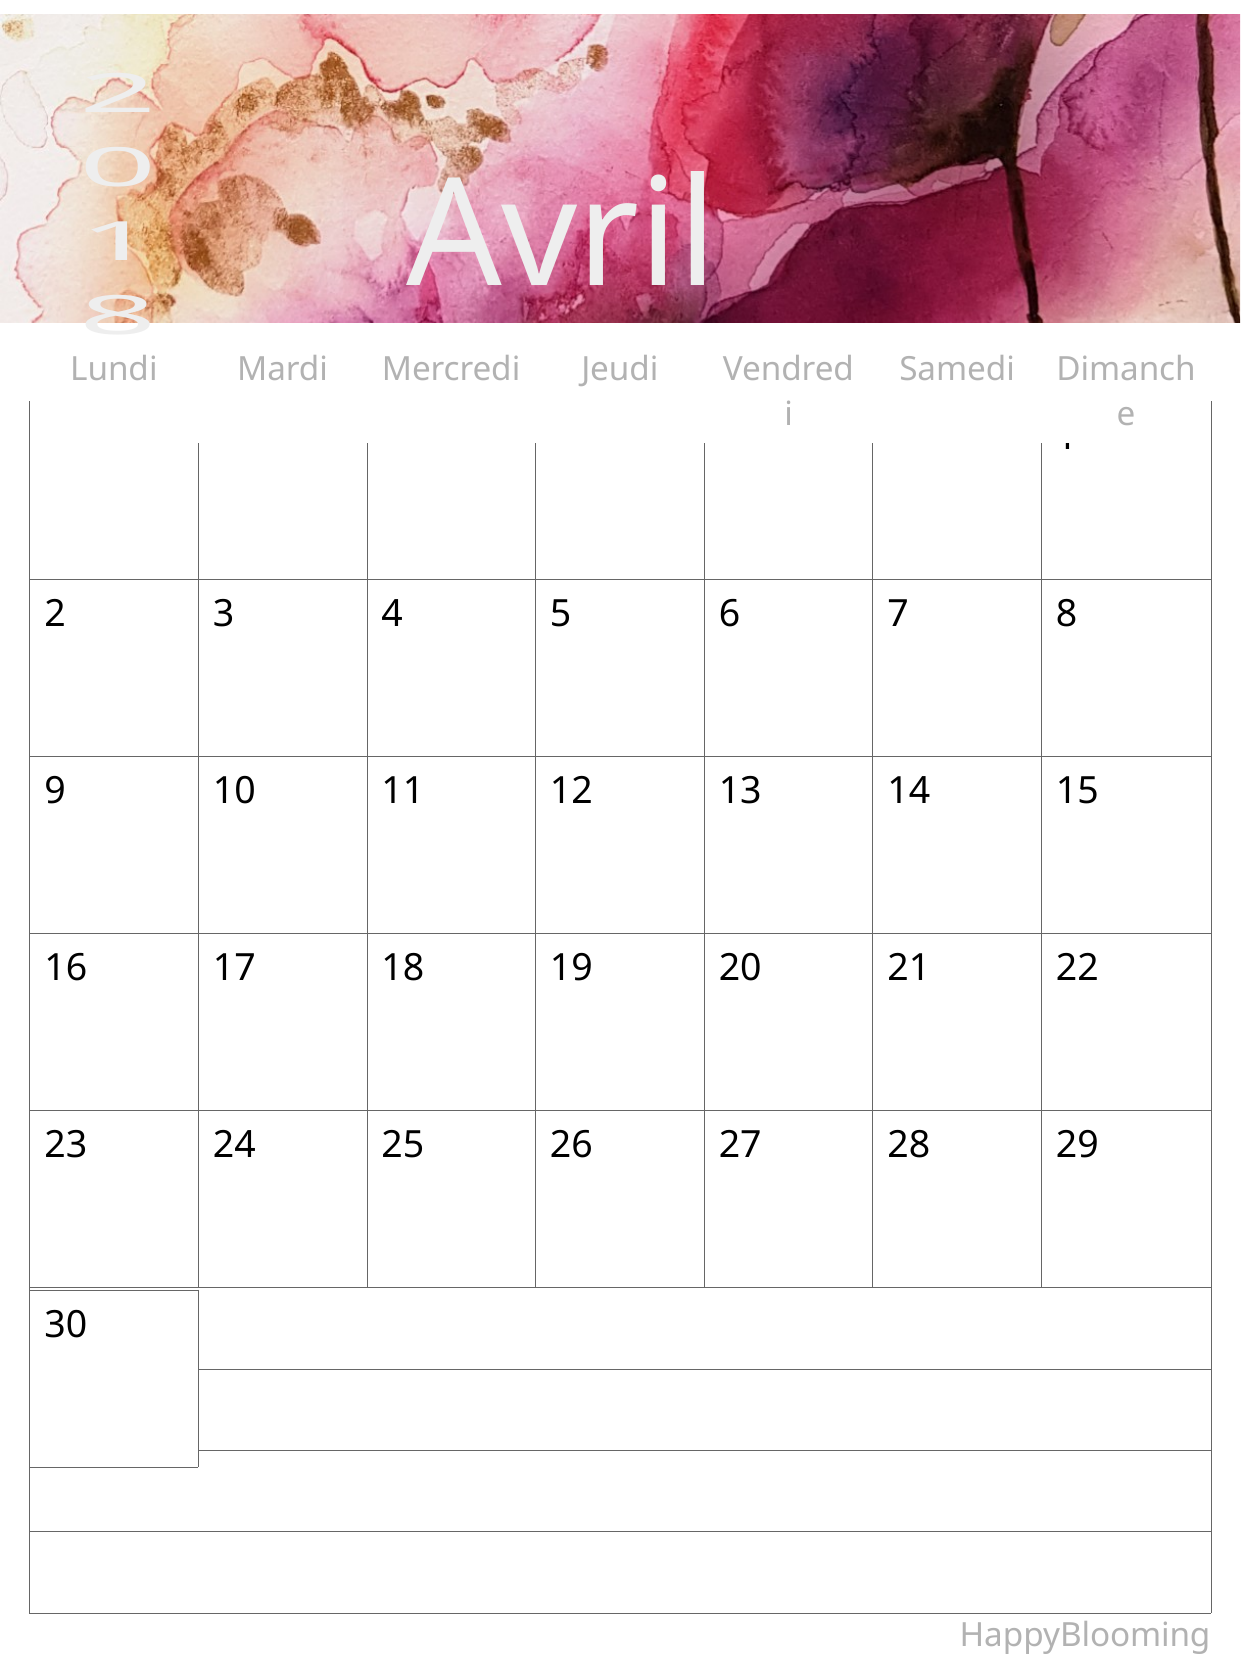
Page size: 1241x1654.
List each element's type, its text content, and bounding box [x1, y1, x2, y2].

picture [100, 303, 135, 312]
table_cell [199, 1370, 1211, 1450]
table_cell 18 [368, 934, 535, 1110]
table_cell 15 [1042, 757, 1211, 933]
table_cell 2 [30, 580, 198, 756]
table_cell 27 [705, 1111, 872, 1287]
table_header [199, 443, 367, 579]
text_box Avril [232, 118, 733, 371]
text_box HappyBlooming [944, 1603, 1241, 1654]
table_cell 3 [199, 580, 367, 756]
table_header [536, 443, 704, 579]
table_header [30, 1288, 1211, 1369]
table_header [368, 443, 535, 579]
table_cell 23 [30, 1111, 198, 1287]
table_cell 29 [1042, 1111, 1211, 1287]
table_cell 4 [368, 580, 535, 756]
table_header 30 [30, 1291, 198, 1467]
table_cell 5 [536, 580, 704, 756]
table_header Dimanche [1042, 337, 1211, 443]
table_header Mercredi [367, 371, 536, 443]
table_cell 12 [536, 757, 704, 933]
table_header Samedi [873, 337, 1042, 443]
table_cell 24 [199, 1111, 367, 1287]
picture [98, 316, 138, 323]
table_cell 9 [30, 757, 198, 933]
table_header Mardi [198, 337, 367, 443]
table_cell 19 [536, 934, 704, 1110]
table_header [705, 443, 872, 579]
table_cell 21 [873, 934, 1041, 1110]
table_header [873, 443, 1041, 579]
table_cell 26 [536, 1111, 704, 1287]
table_header Jeudi [536, 371, 704, 443]
table_cell 8 [1042, 580, 1211, 756]
table_cell 14 [873, 757, 1041, 933]
table_header Lundi [30, 337, 198, 443]
table_cell 10 [199, 757, 367, 933]
table_header Vendredi [704, 337, 873, 443]
table_header [30, 443, 198, 579]
table_header 1 [1042, 443, 1211, 579]
picture [0, 14, 1241, 323]
table_cell 16 [30, 934, 198, 1110]
table_cell 20 [705, 934, 872, 1110]
table_cell 13 [705, 757, 872, 933]
table_cell 22 [1042, 934, 1211, 1110]
table_cell 11 [368, 757, 535, 933]
table_cell 28 [873, 1111, 1041, 1287]
table_cell 6 [705, 580, 872, 756]
table_cell [30, 1532, 1211, 1613]
text_box 2018 [59, 47, 178, 303]
table_cell 25 [368, 1111, 535, 1287]
table_cell 7 [873, 580, 1041, 756]
table_cell 17 [199, 934, 367, 1110]
table_cell [30, 1451, 1211, 1531]
